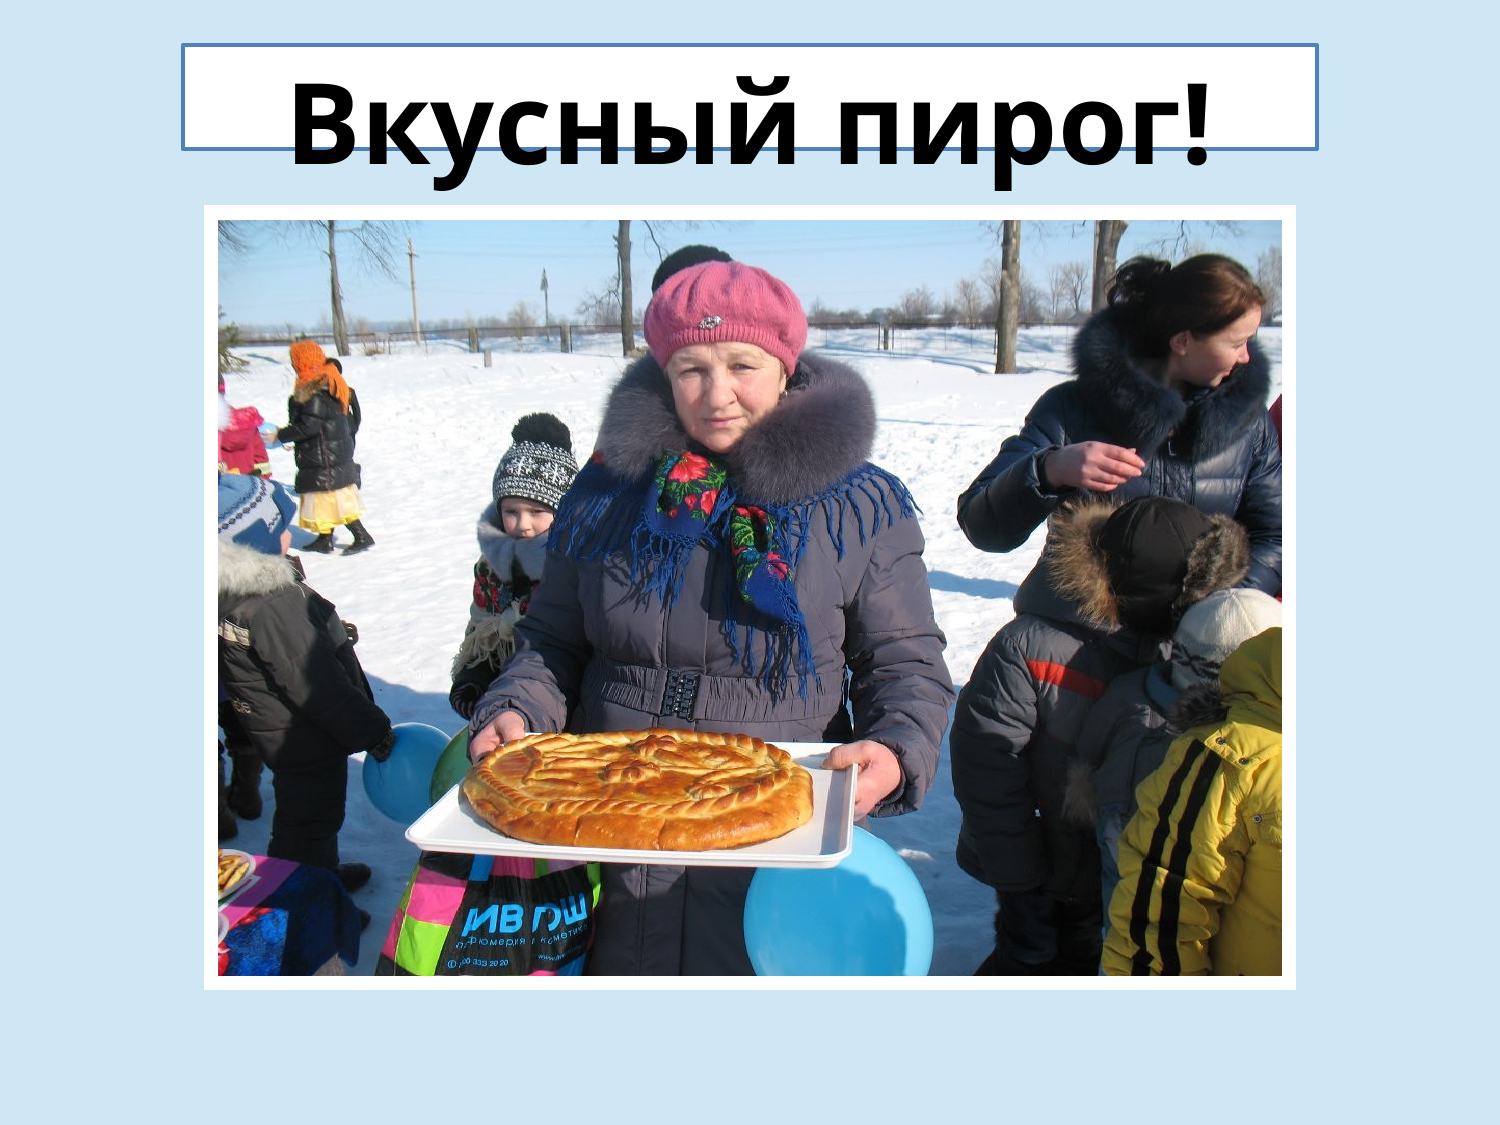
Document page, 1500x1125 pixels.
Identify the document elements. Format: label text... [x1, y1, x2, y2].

picture [218, 219, 1282, 976]
title Вкусный пирог! [183, 45, 1317, 149]
